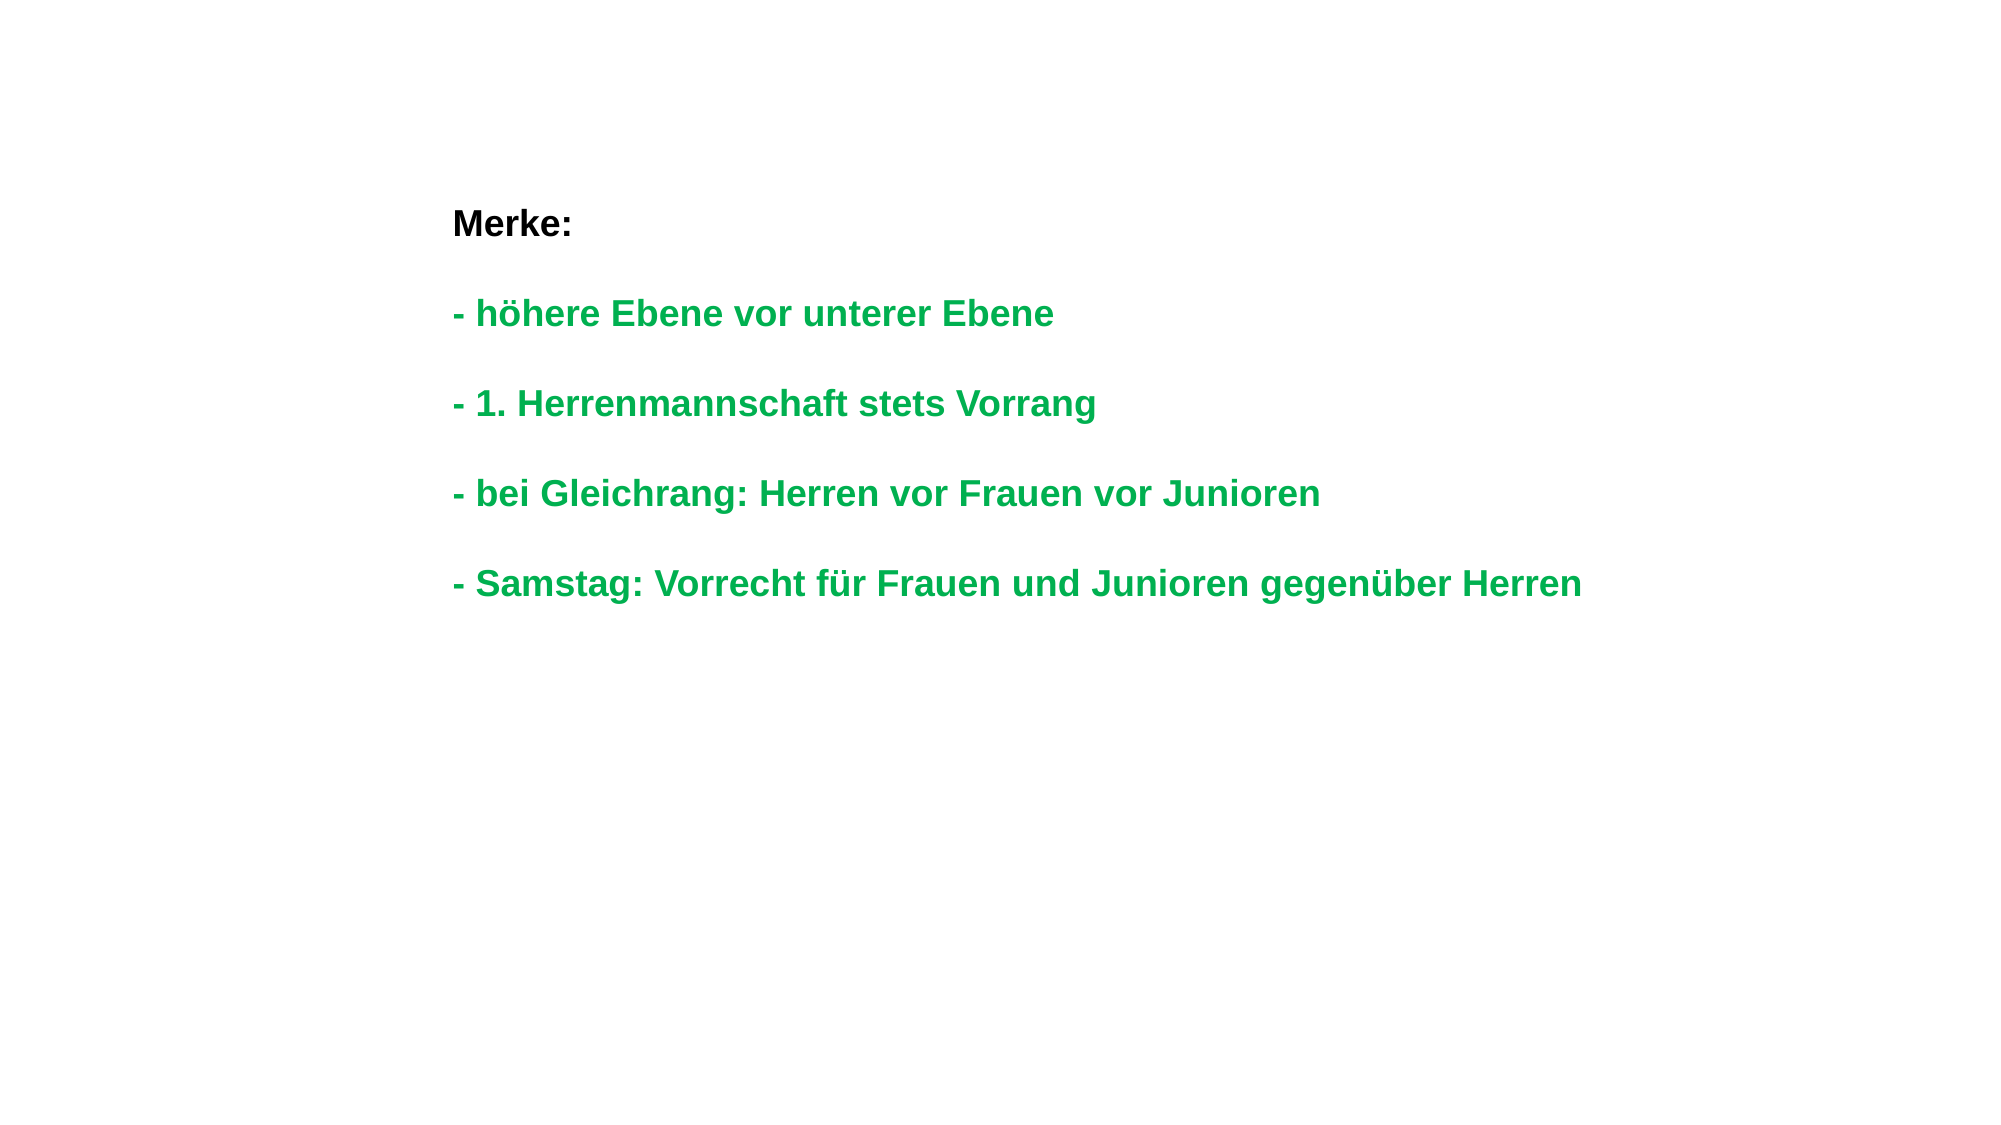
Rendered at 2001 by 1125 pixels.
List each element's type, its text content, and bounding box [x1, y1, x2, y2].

text_box Merke: - höhere Ebene vor unterer Ebene - 1. Herrenmannschaft stets Vorrang - bei Gleichrang: Herren vor Frauen vor Junioren - Samstag: Vorrecht für Frauen und Junioren gegenüber Herren [437, 191, 1610, 616]
